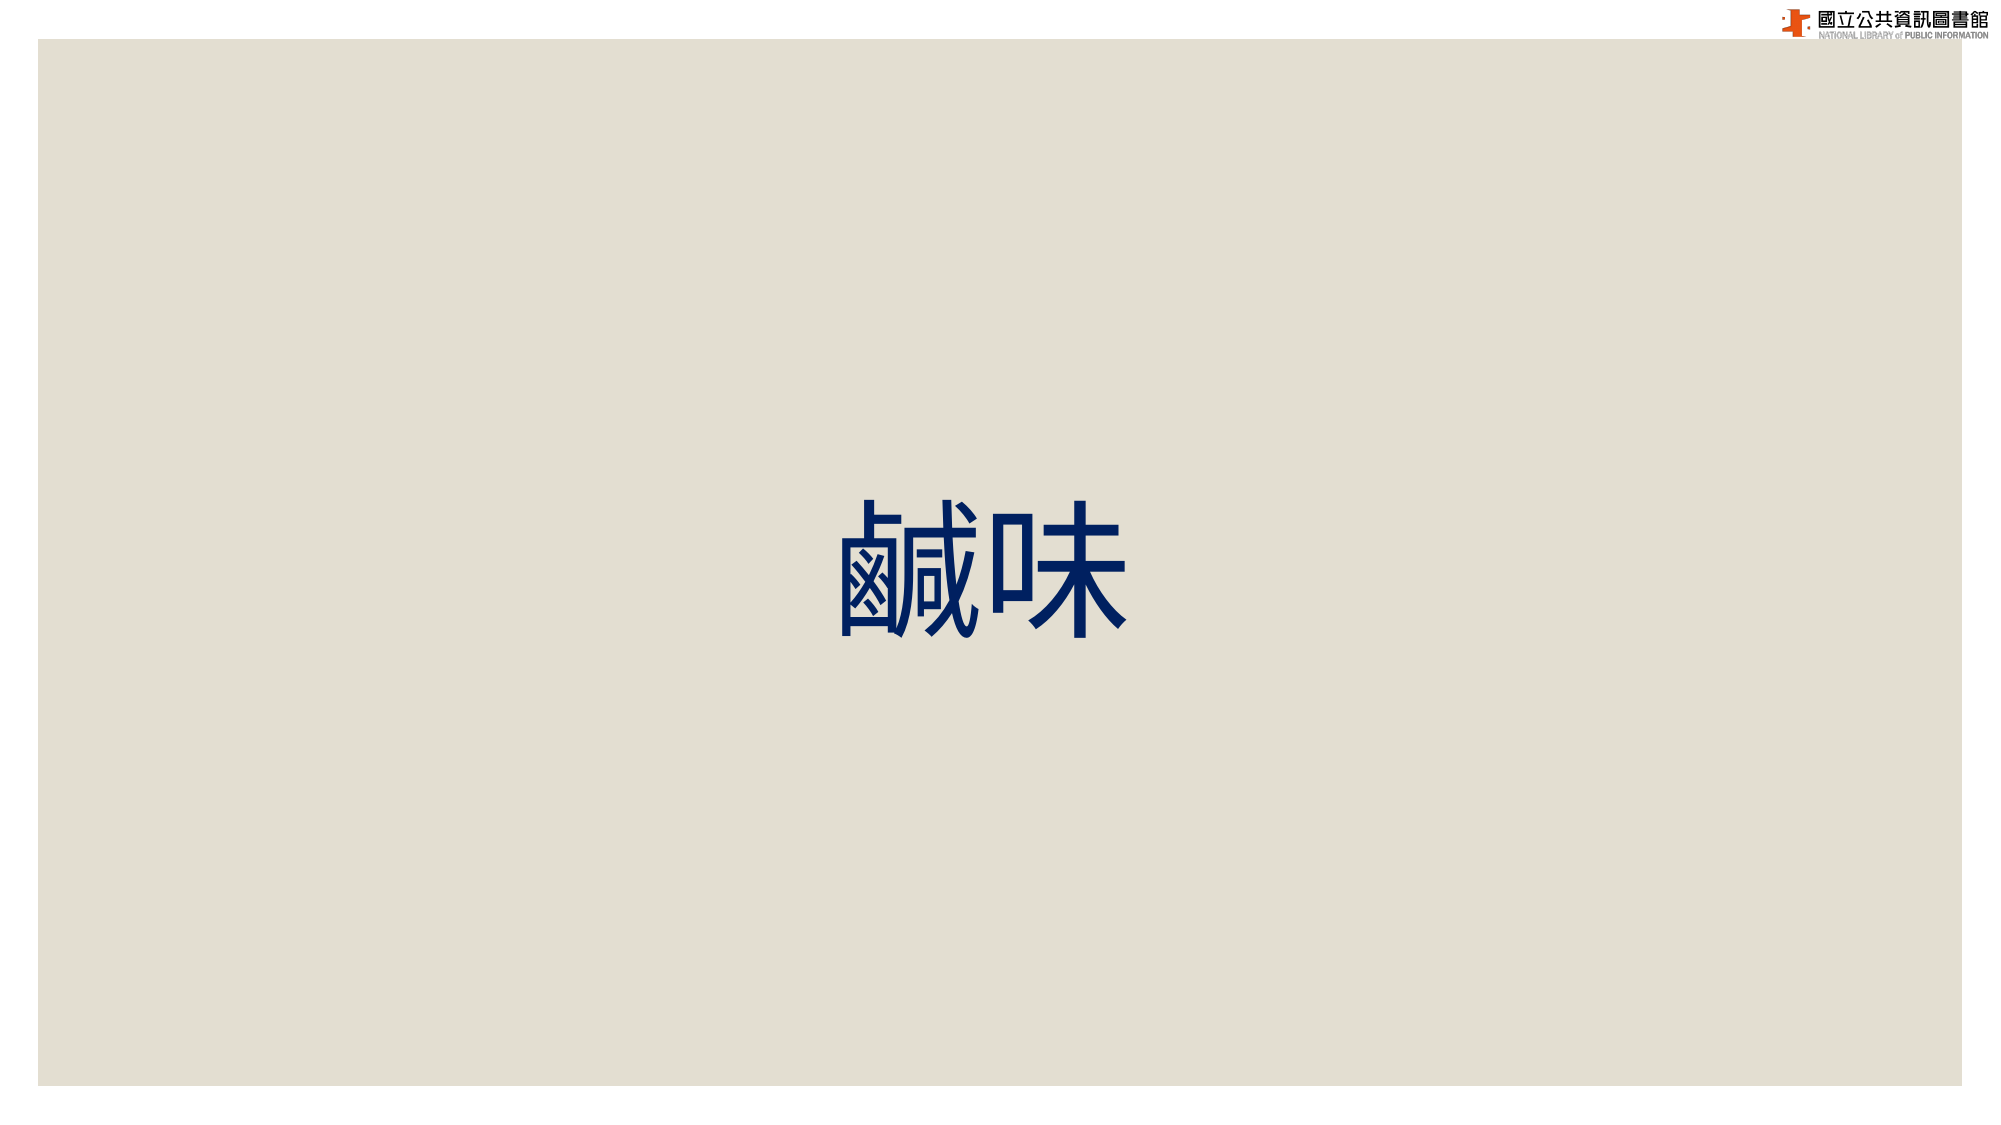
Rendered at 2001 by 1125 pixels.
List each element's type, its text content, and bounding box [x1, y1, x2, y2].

text_box 鹹味 [818, 469, 1148, 664]
